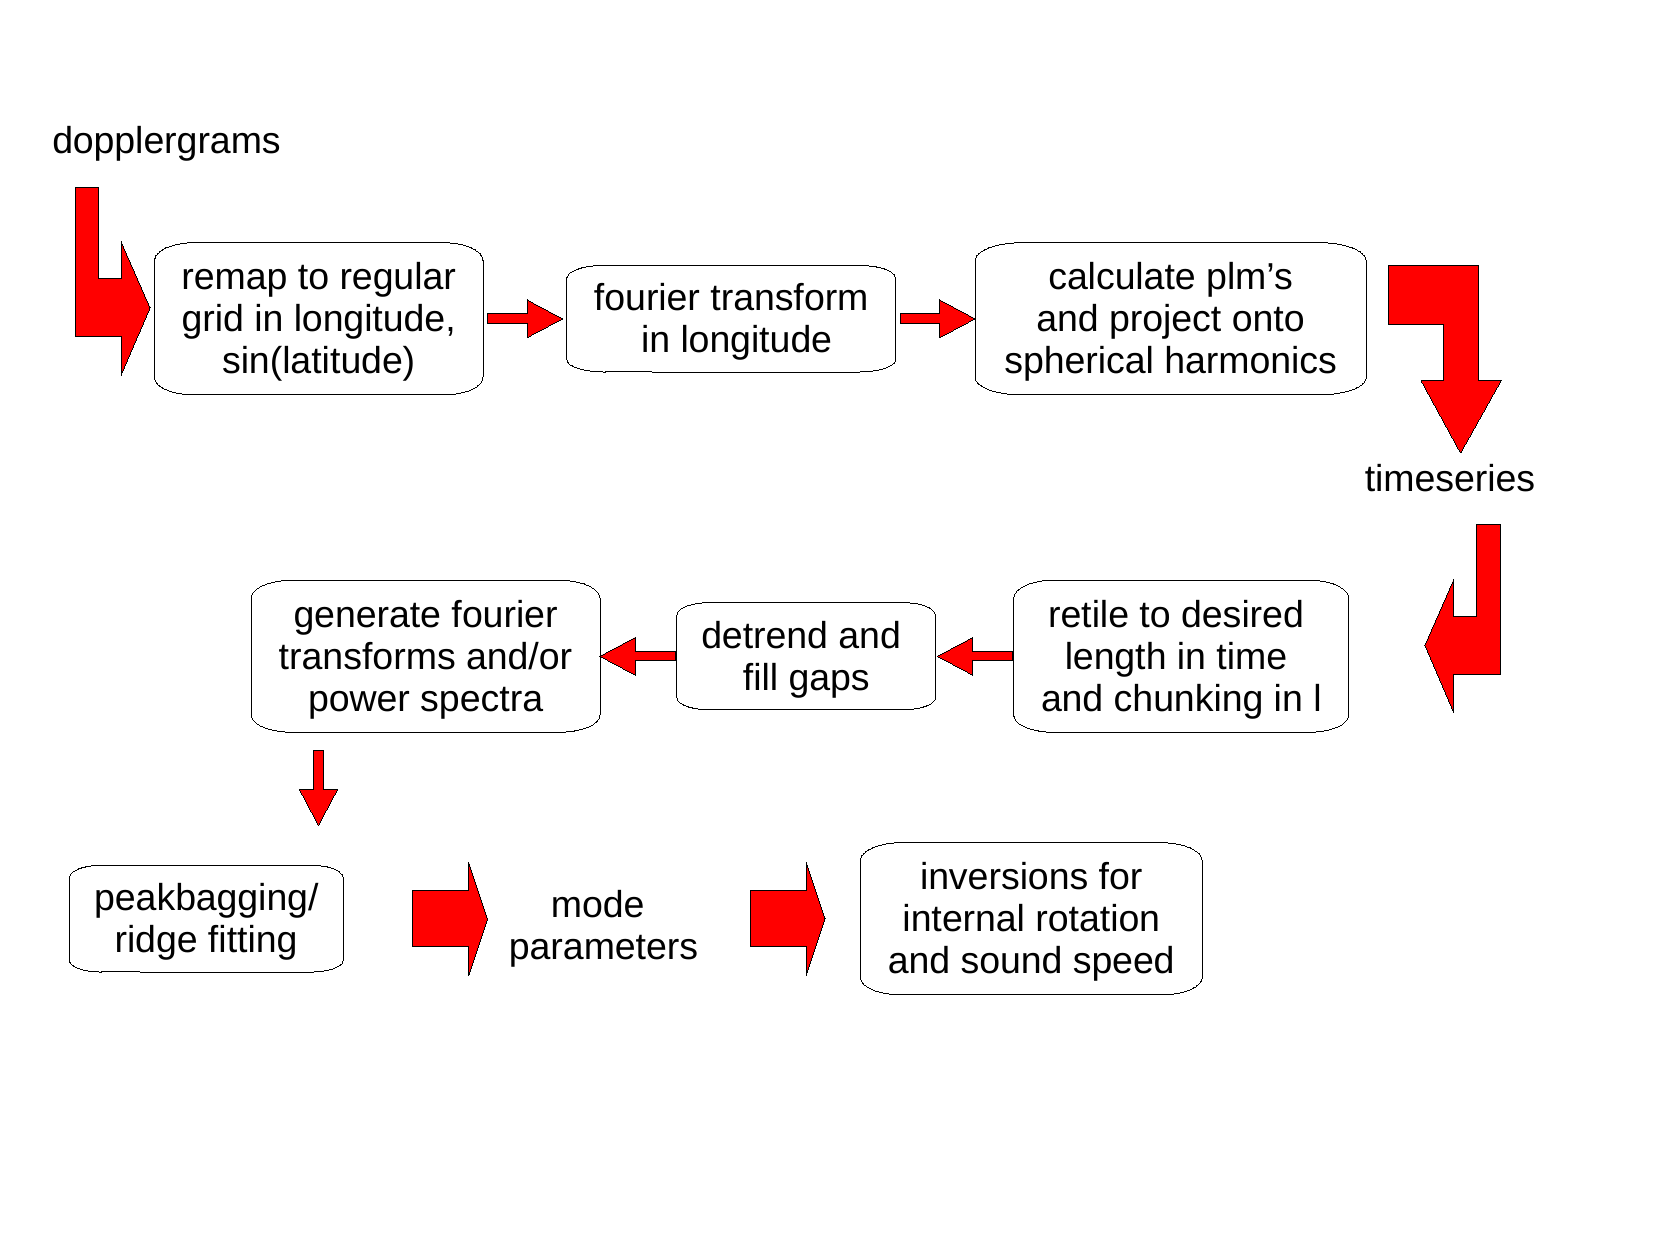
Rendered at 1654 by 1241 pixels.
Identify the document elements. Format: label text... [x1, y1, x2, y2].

text_box [1424, 524, 1501, 713]
text_box detrend and fill gaps [676, 602, 936, 710]
text_box [412, 862, 488, 976]
text_box timeseries [1350, 450, 1576, 507]
text_box [750, 862, 826, 976]
text_box inversions for internal rotation and sound speed [860, 842, 1203, 995]
text_box mode parameters [494, 876, 713, 976]
text_box calculate plm’s and project onto spherical harmonics [975, 242, 1367, 395]
text_box generate fourier transforms and/or power spectra [251, 580, 601, 733]
text_box retile to desired length in time and chunking in l [1013, 580, 1349, 733]
text_box dopplergrams [37, 112, 301, 170]
text_box [487, 299, 563, 338]
text_box remap to regular grid in longitude, sin(latitude) [154, 242, 484, 395]
text_box [900, 299, 976, 338]
text_box peakbagging/ ridge fitting [69, 865, 344, 973]
text_box [75, 187, 151, 376]
text_box [299, 750, 338, 826]
text_box [937, 637, 1013, 676]
text_box [1388, 265, 1502, 450]
text_box [599, 637, 676, 676]
text_box fourier transform in longitude [566, 265, 896, 373]
